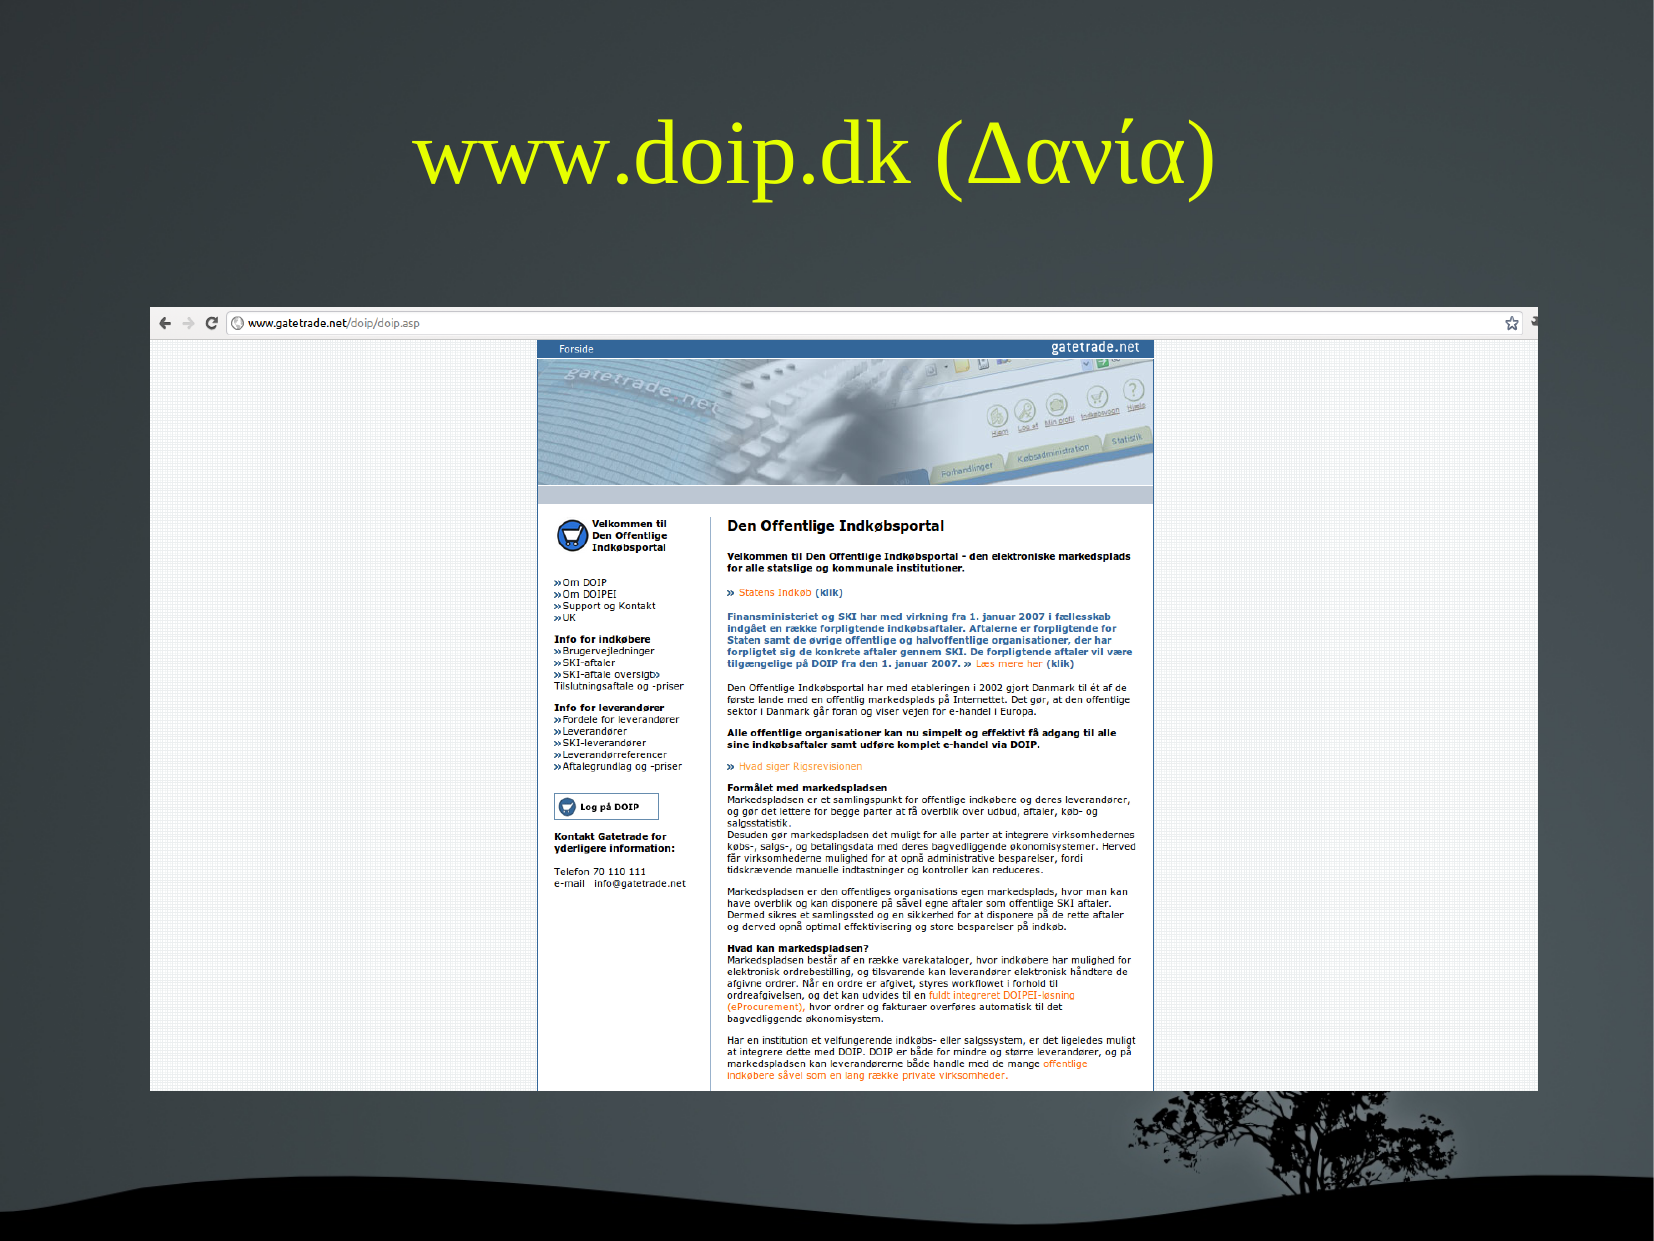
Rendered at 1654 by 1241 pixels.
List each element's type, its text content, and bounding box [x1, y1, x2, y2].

title www.doip.dk (Δανία) [82, 56, 1571, 250]
picture [0, 0, 1654, 1241]
